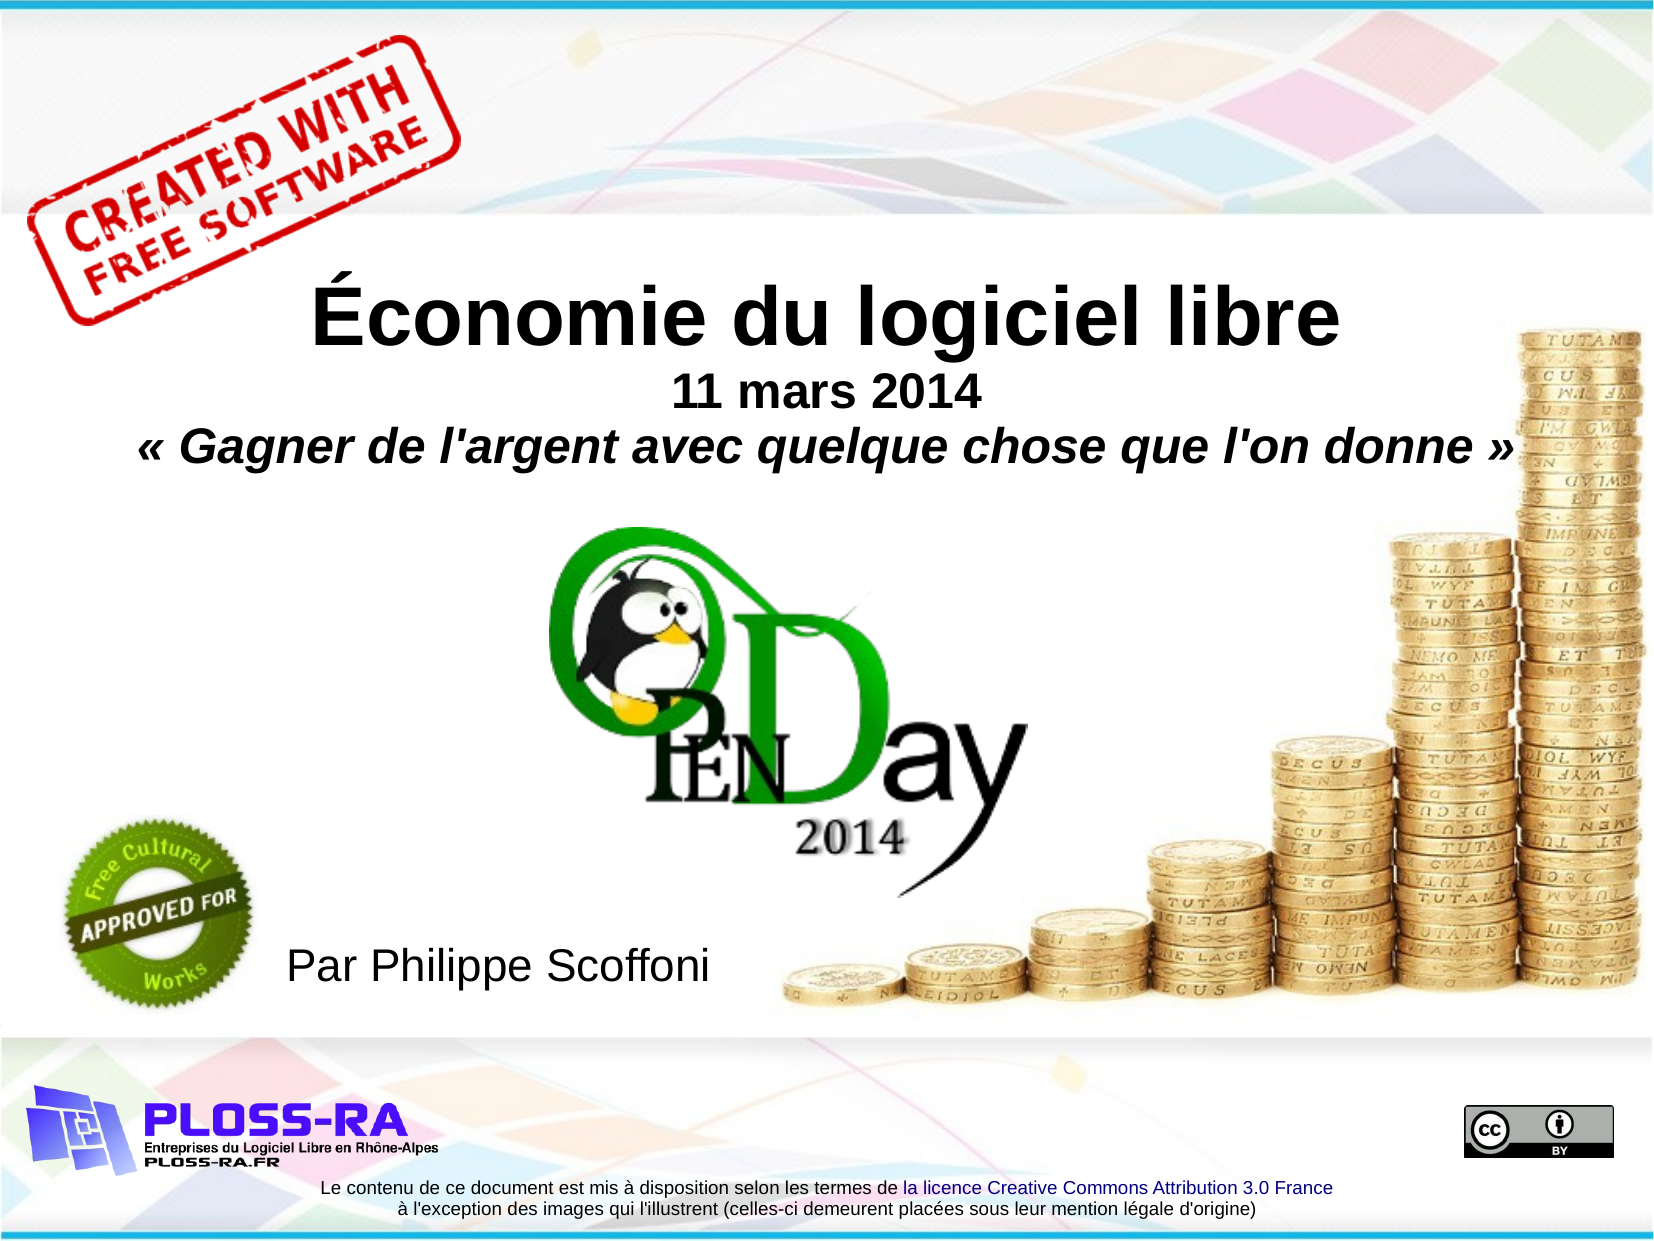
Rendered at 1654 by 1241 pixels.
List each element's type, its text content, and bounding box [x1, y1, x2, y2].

picture [59, 814, 258, 1014]
picture [0, 295, 1654, 1241]
picture [0, 0, 1654, 326]
text_box Par Philippe Scoffoni [271, 933, 733, 1000]
subtitle Économie du logiciel libre 11 mars 2014 « Gagner de l'argent avec quelque chose que l'on donne » [82, 236, 1571, 508]
